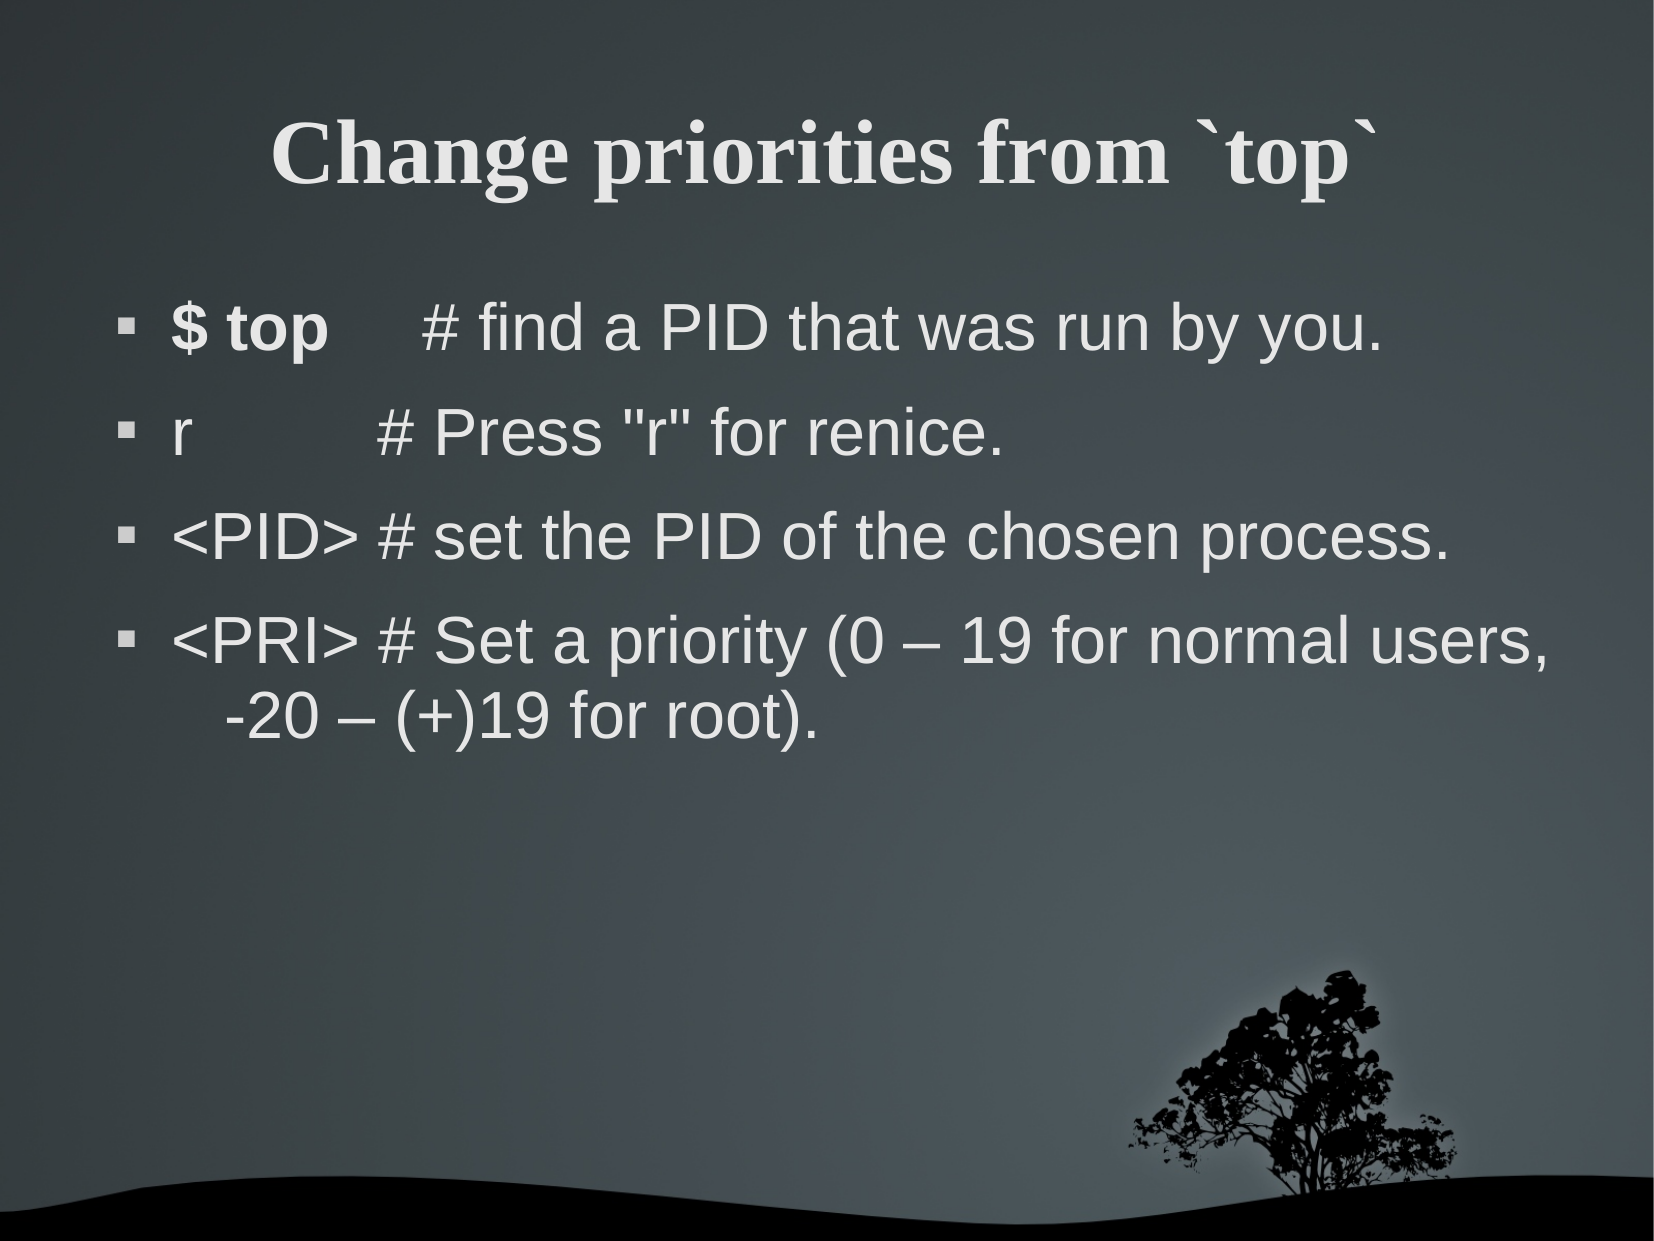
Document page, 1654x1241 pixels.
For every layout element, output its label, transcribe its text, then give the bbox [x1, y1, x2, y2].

title Change priorities from `top` [82, 49, 1571, 257]
list $ top # find a PID that was run by you. r # Press "r" for renice. <PID> # set the PID of the chosen process. <PRI> # Set a priority (0 – 19 for normal users, -20 – (+)19 for root). [82, 290, 1571, 1109]
picture [0, 0, 1654, 1241]
